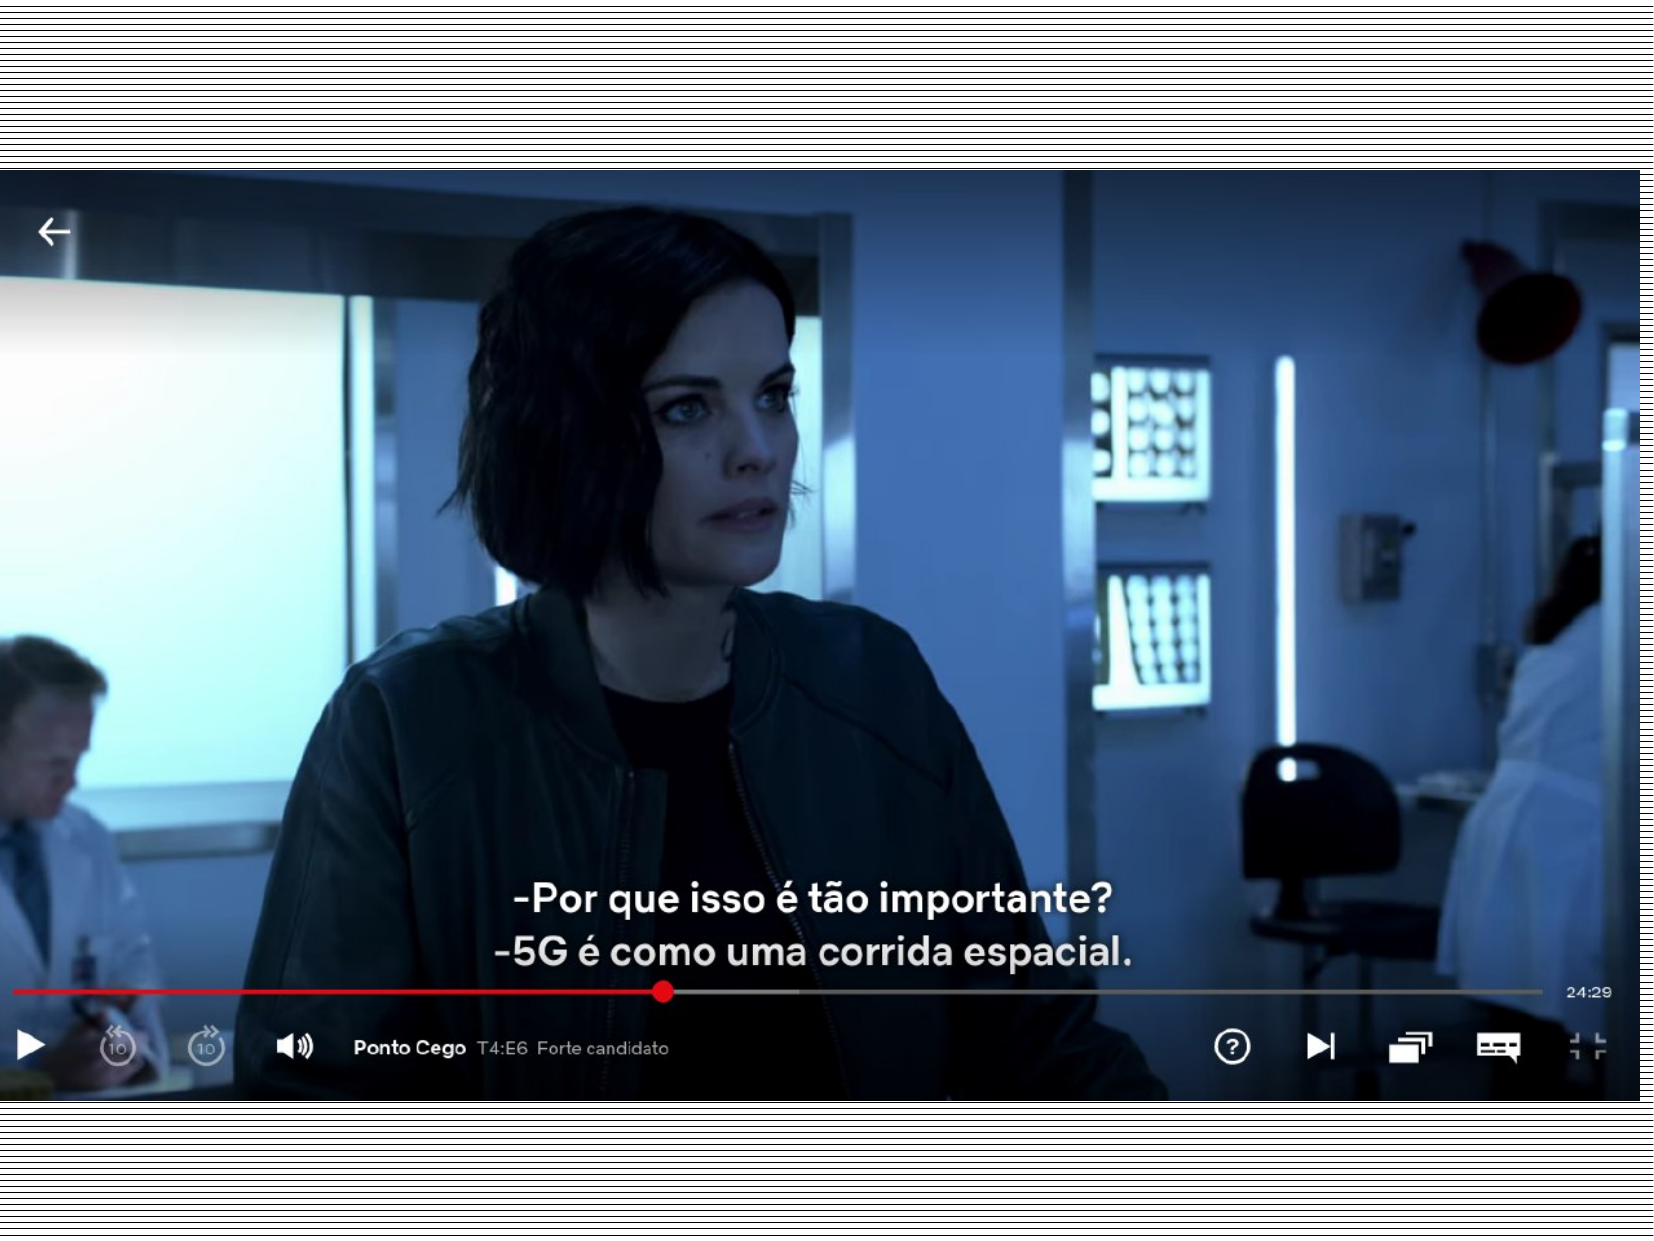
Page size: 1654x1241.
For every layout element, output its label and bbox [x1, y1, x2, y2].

picture [0, 170, 1640, 1101]
